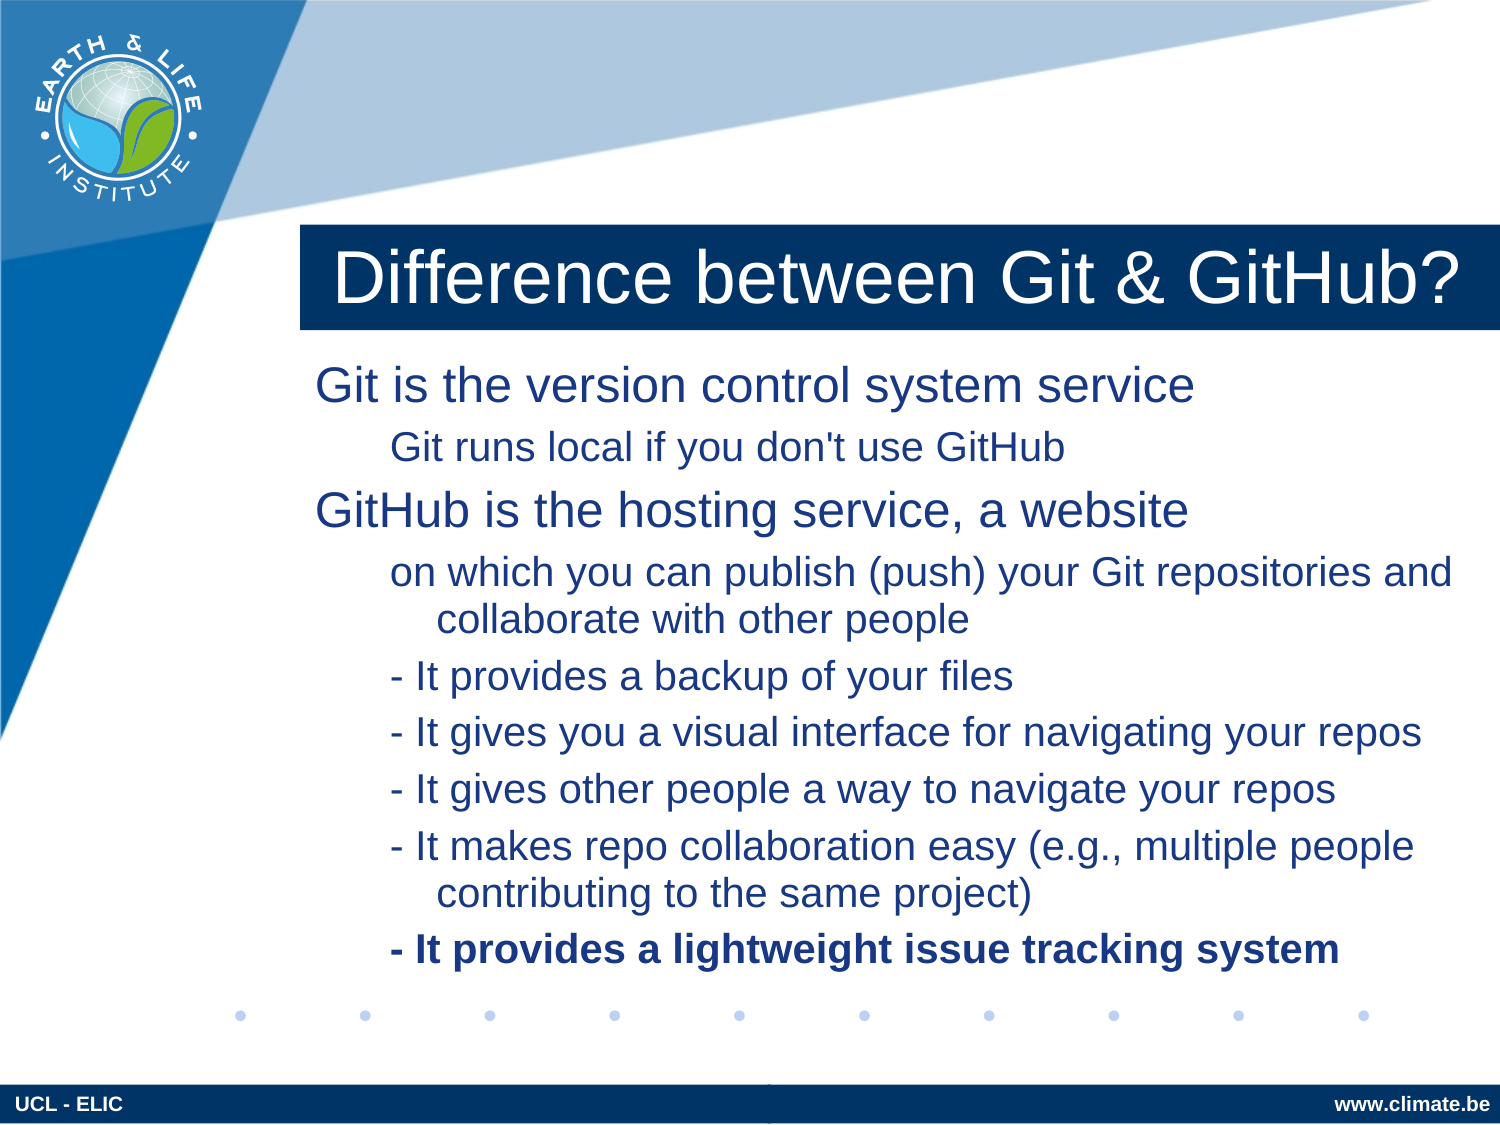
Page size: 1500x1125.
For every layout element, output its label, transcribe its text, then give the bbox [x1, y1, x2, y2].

list Git is the version control system service Git runs local if you don't use GitHub GitHub is the hosting service, a website on which you can publish (push) your Git repositories and collaborate with other people - It provides a backup of your files - It gives you a visual interface for navigating your repos - It gives other people a way to navigate your repos - It makes repo collaboration easy (e.g., multiple people contributing to the same project) - It provides a lightweight issue tracking system [299, 350, 1475, 1038]
picture [0, 0, 1500, 842]
title Difference between Git & GitHub? [300, 224, 1500, 331]
